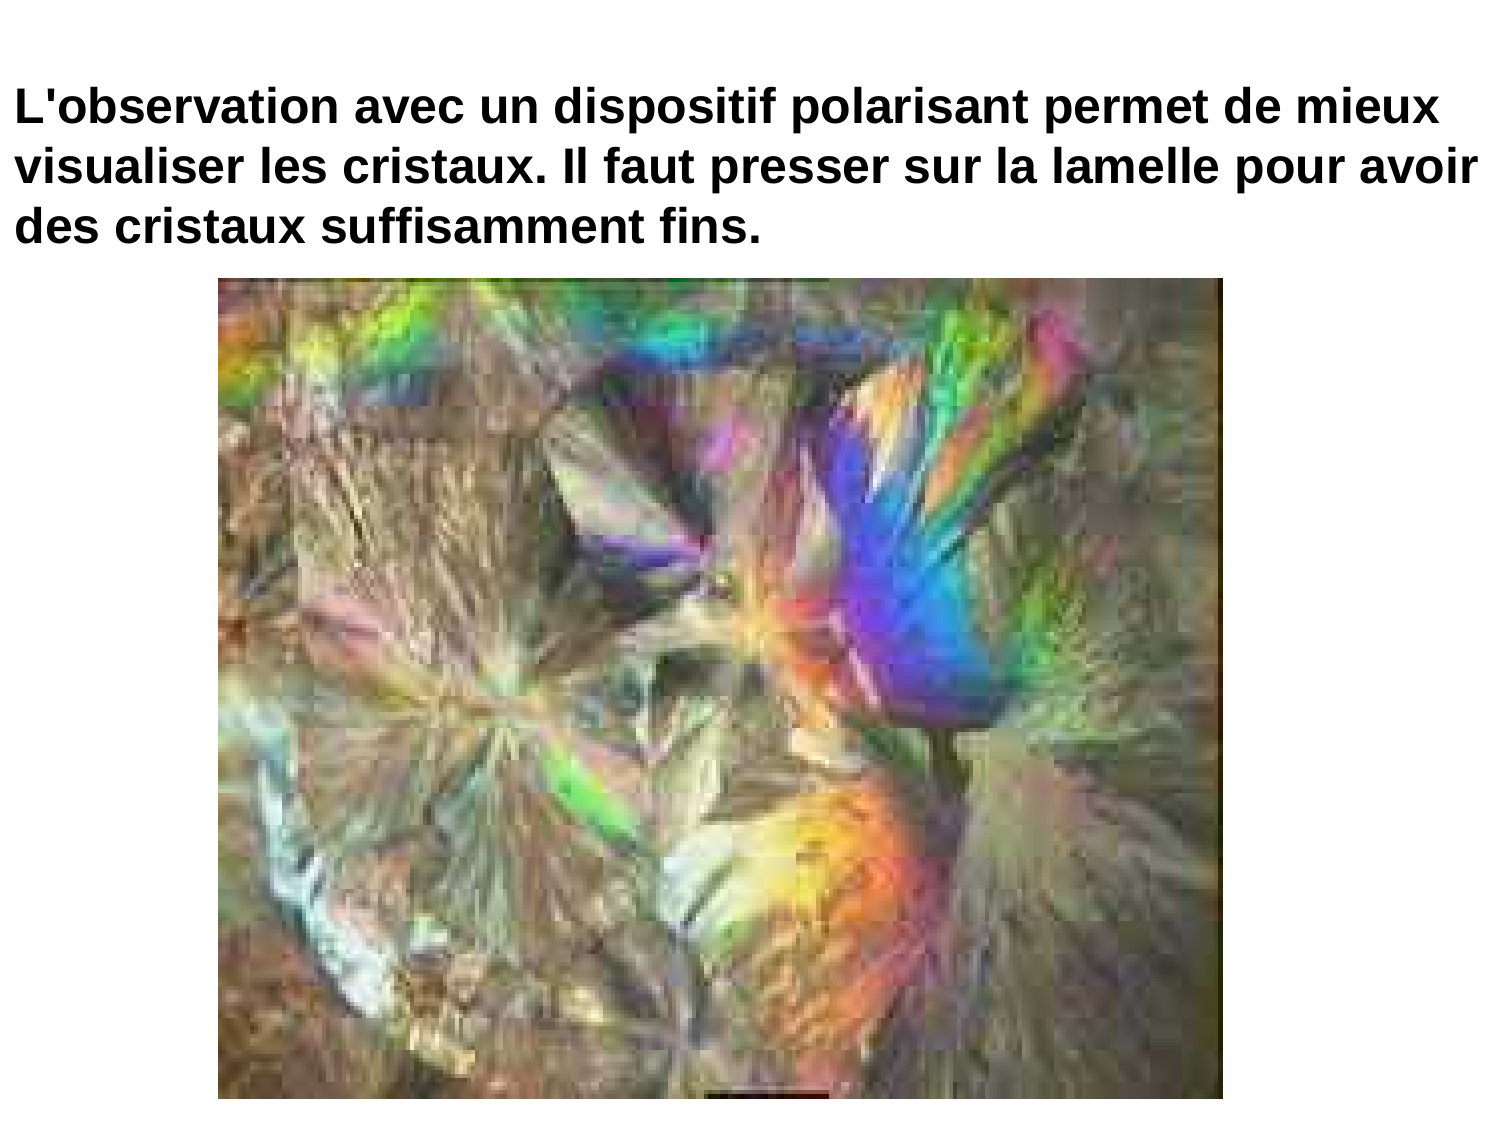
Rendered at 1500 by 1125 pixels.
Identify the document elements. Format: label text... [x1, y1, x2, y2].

picture [218, 278, 1223, 1099]
text_box L'observation avec un dispositif polarisant permet de mieux visualiser les cristaux. Il faut presser sur la lamelle pour avoir des cristaux suffisamment fins. [0, 66, 1500, 262]
